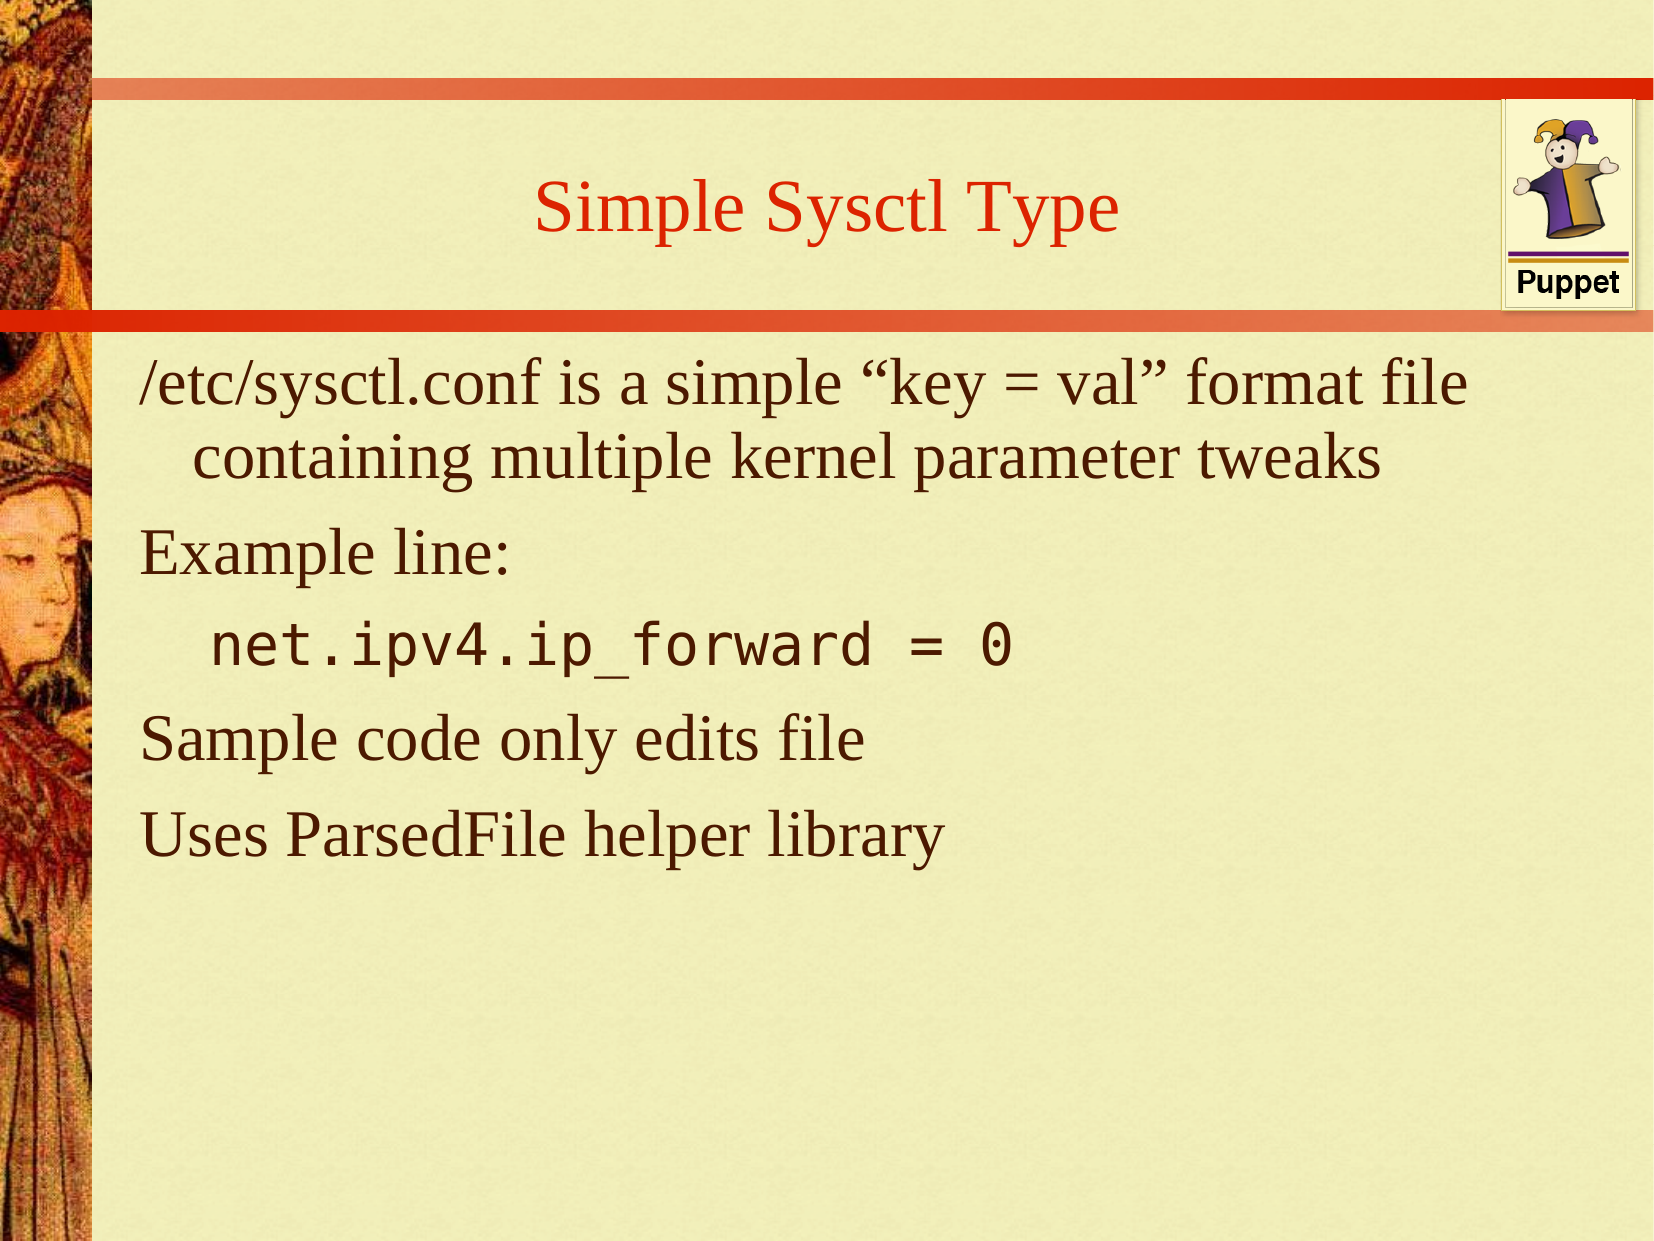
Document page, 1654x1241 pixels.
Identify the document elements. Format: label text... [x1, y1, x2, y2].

list /etc/sysctl.conf is a simple “key = val” format file containing multiple kernel parameter tweaks Example line: net.ipv4.ip_forward = 0 Sample code only edits file Uses ParsedFile helper library [121, 344, 1534, 1127]
title Simple Sysctl Type [121, 102, 1534, 311]
picture [0, 0, 1654, 1241]
